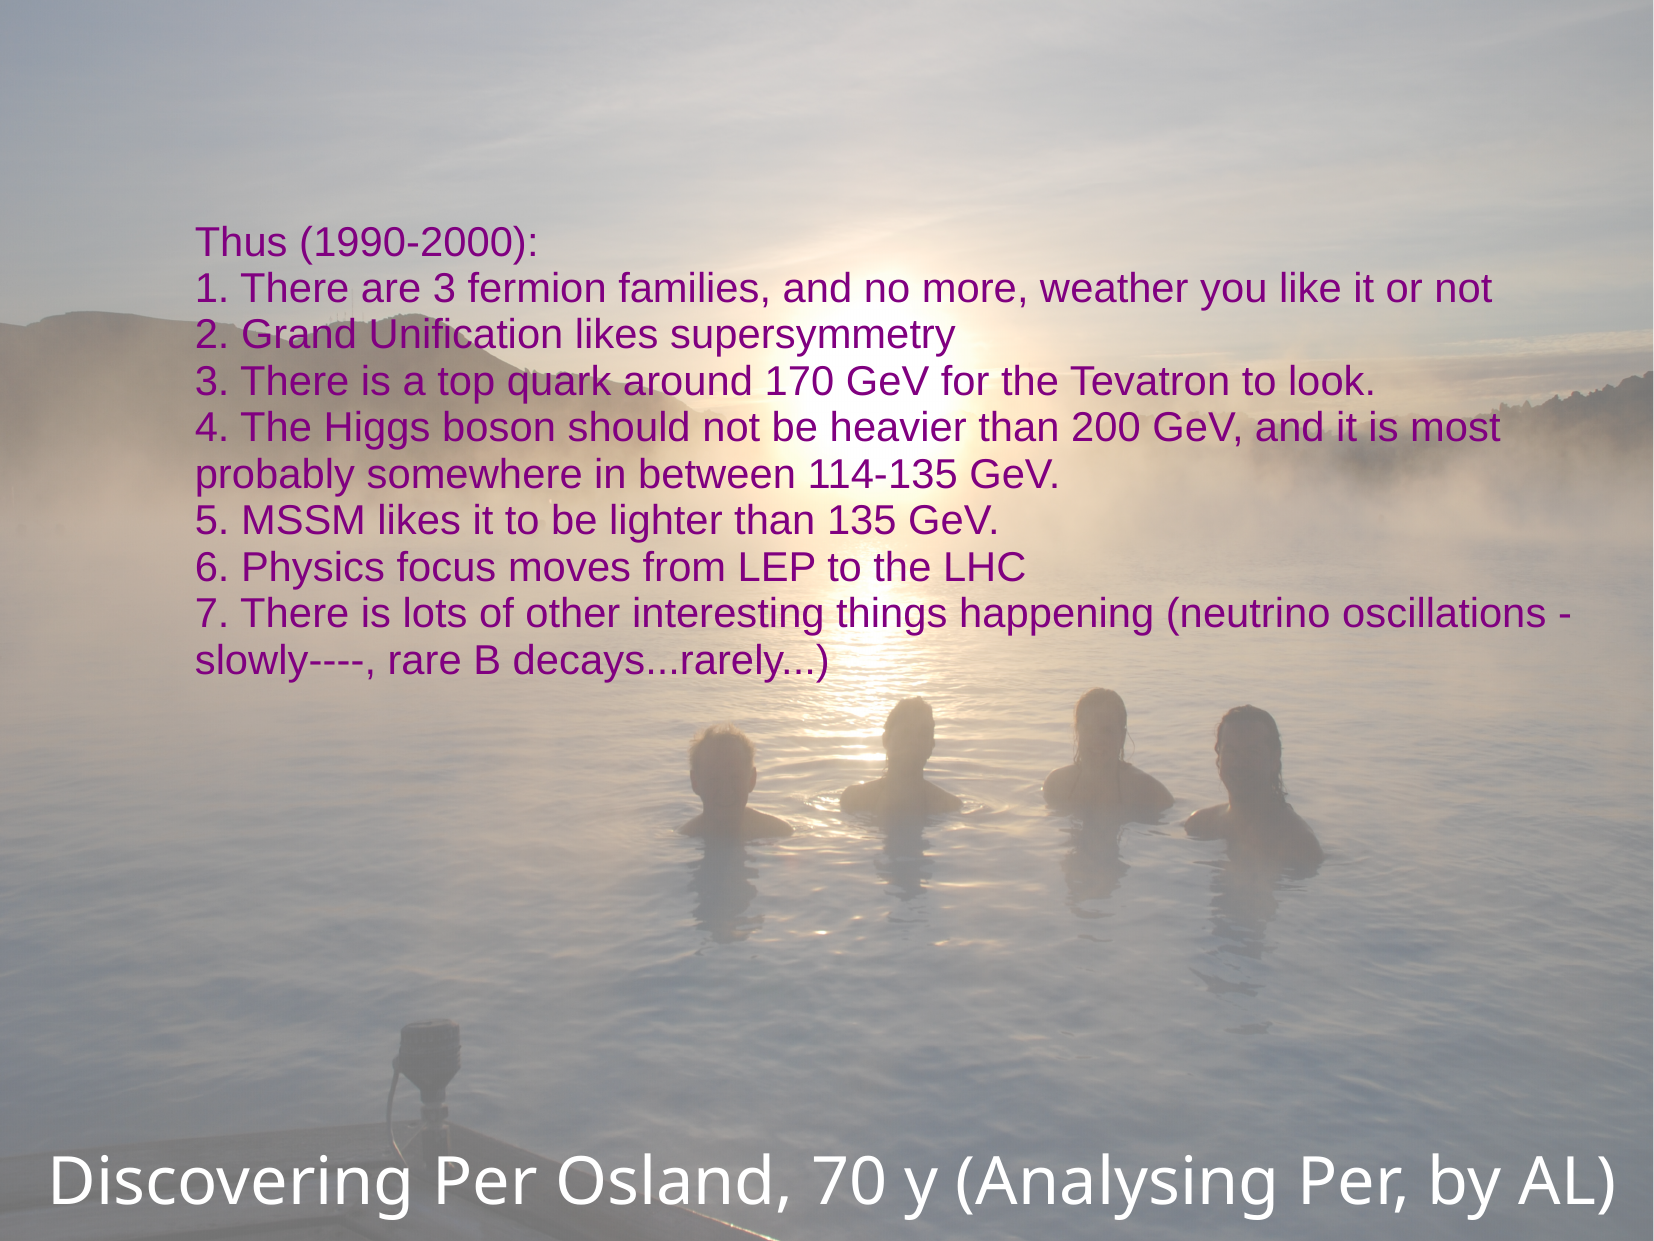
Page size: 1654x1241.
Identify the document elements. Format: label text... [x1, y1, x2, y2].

text_box Thus (1990-2000): 1. There are 3 fermion families, and no more, weather you like it or not 2. Grand Unification likes supersymmetry 3. There is a top quark around 170 GeV for the Tevatron to look. 4. The Higgs boson should not be heavier than 200 GeV, and it is most probably somewhere in between 114-135 GeV. 5. MSSM likes it to be lighter than 135 GeV. 6. Physics focus moves from LEP to the LHC 7. There is lots of other interesting things happening (neutrino oscillations -slowly----, rare B decays...rarely...) [180, 210, 1636, 784]
